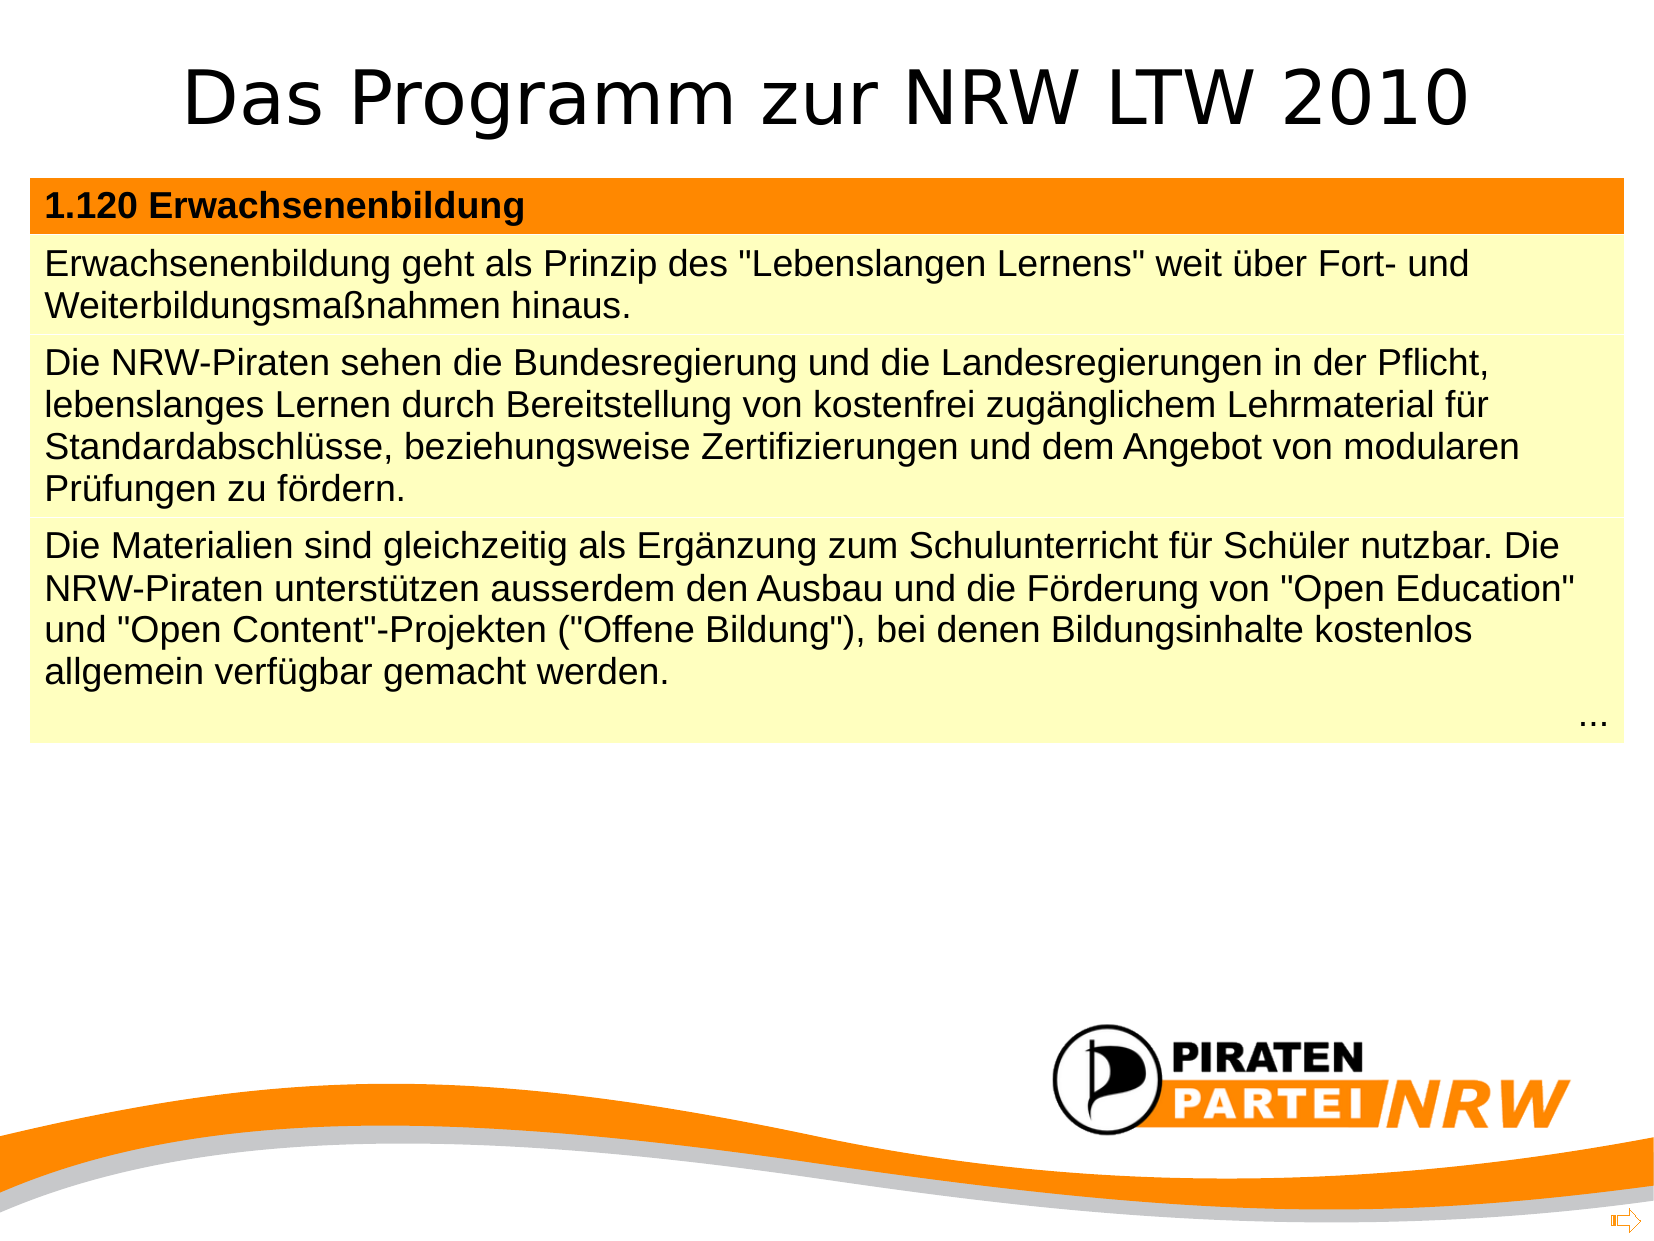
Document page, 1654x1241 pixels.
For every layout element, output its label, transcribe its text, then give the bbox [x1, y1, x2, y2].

picture [1045, 1021, 1579, 1140]
table_cell Erwachsenenbildung geht als Prinzip des "Lebenslangen Lernens" weit über Fort- und Weiterbildungsmaßnahmen hinaus. [30, 235, 1624, 334]
table_header 1.120 Erwachsenenbildung [30, 178, 1624, 234]
table_cell Die NRW-Piraten sehen die Bundesregierung und die Landesregierungen in der Pflicht, lebenslanges Lernen durch Bereitstellung von kostenfrei zugänglichem Lehrmaterial für Standardabschlüsse, beziehungsweise Zertifizierungen und dem Angebot von modularen Prüfungen zu fördern. [30, 335, 1624, 517]
table_cell Die Materialien sind gleichzeitig als Ergänzung zum Schulunterricht für Schüler nutzbar. Die NRW-Piraten unterstützen ausserdem den Ausbau und die Förderung von "Open Education" und "Open Content"-Projekten ("Offene Bildung"), bei denen Bildungsinhalte kostenlos allgemein verfügbar gemacht werden. ... [30, 518, 1624, 743]
title Das Programm zur NRW LTW 2010 [82, 54, 1571, 143]
